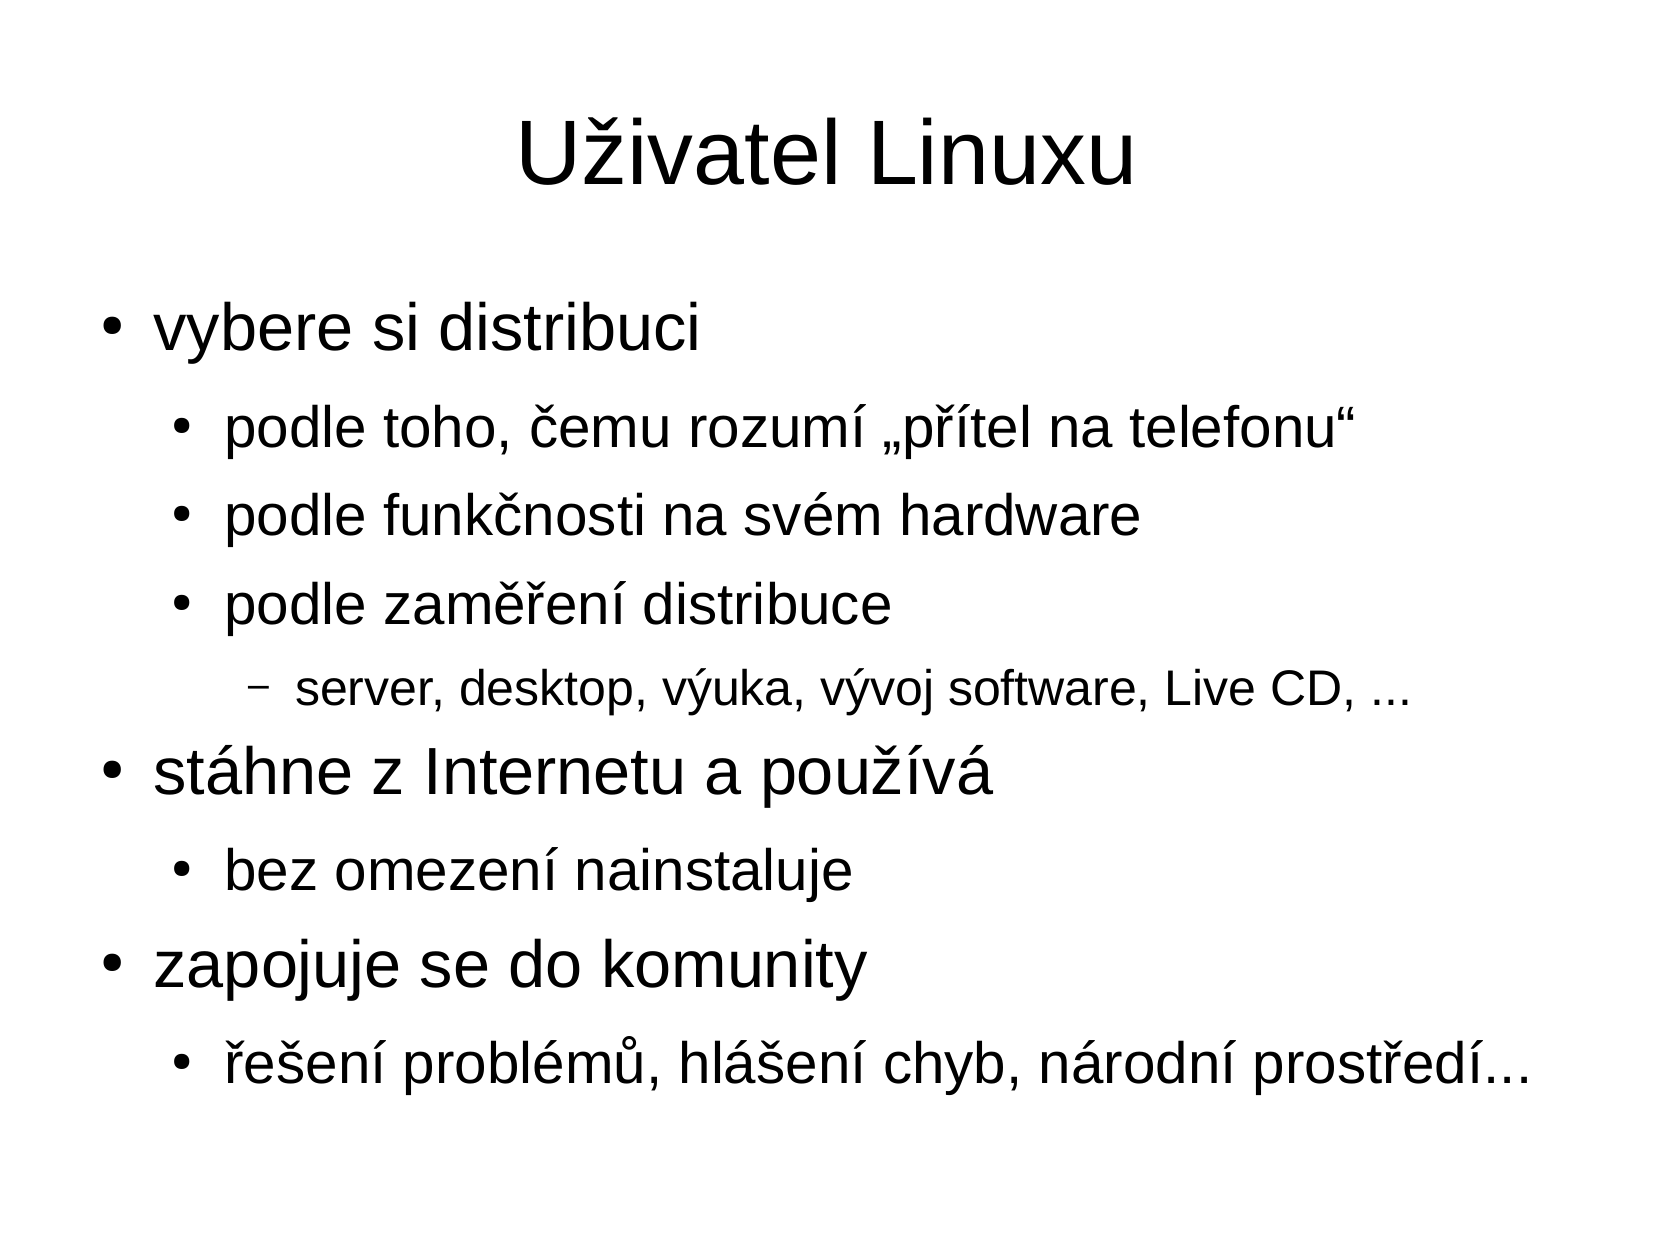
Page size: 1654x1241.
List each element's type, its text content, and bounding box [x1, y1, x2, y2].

list vybere si distribuci podle toho, čemu rozumí „přítel na telefonu“ podle funkčnosti na svém hardware podle zaměření distribuce server, desktop, výuka, vývoj software, Live CD, ... stáhne z Internetu a používá bez omezení nainstaluje zapojuje se do komunity řešení problémů, hlášení chyb, národní prostředí... [82, 290, 1571, 1097]
title Uživatel Linuxu [82, 56, 1571, 250]
